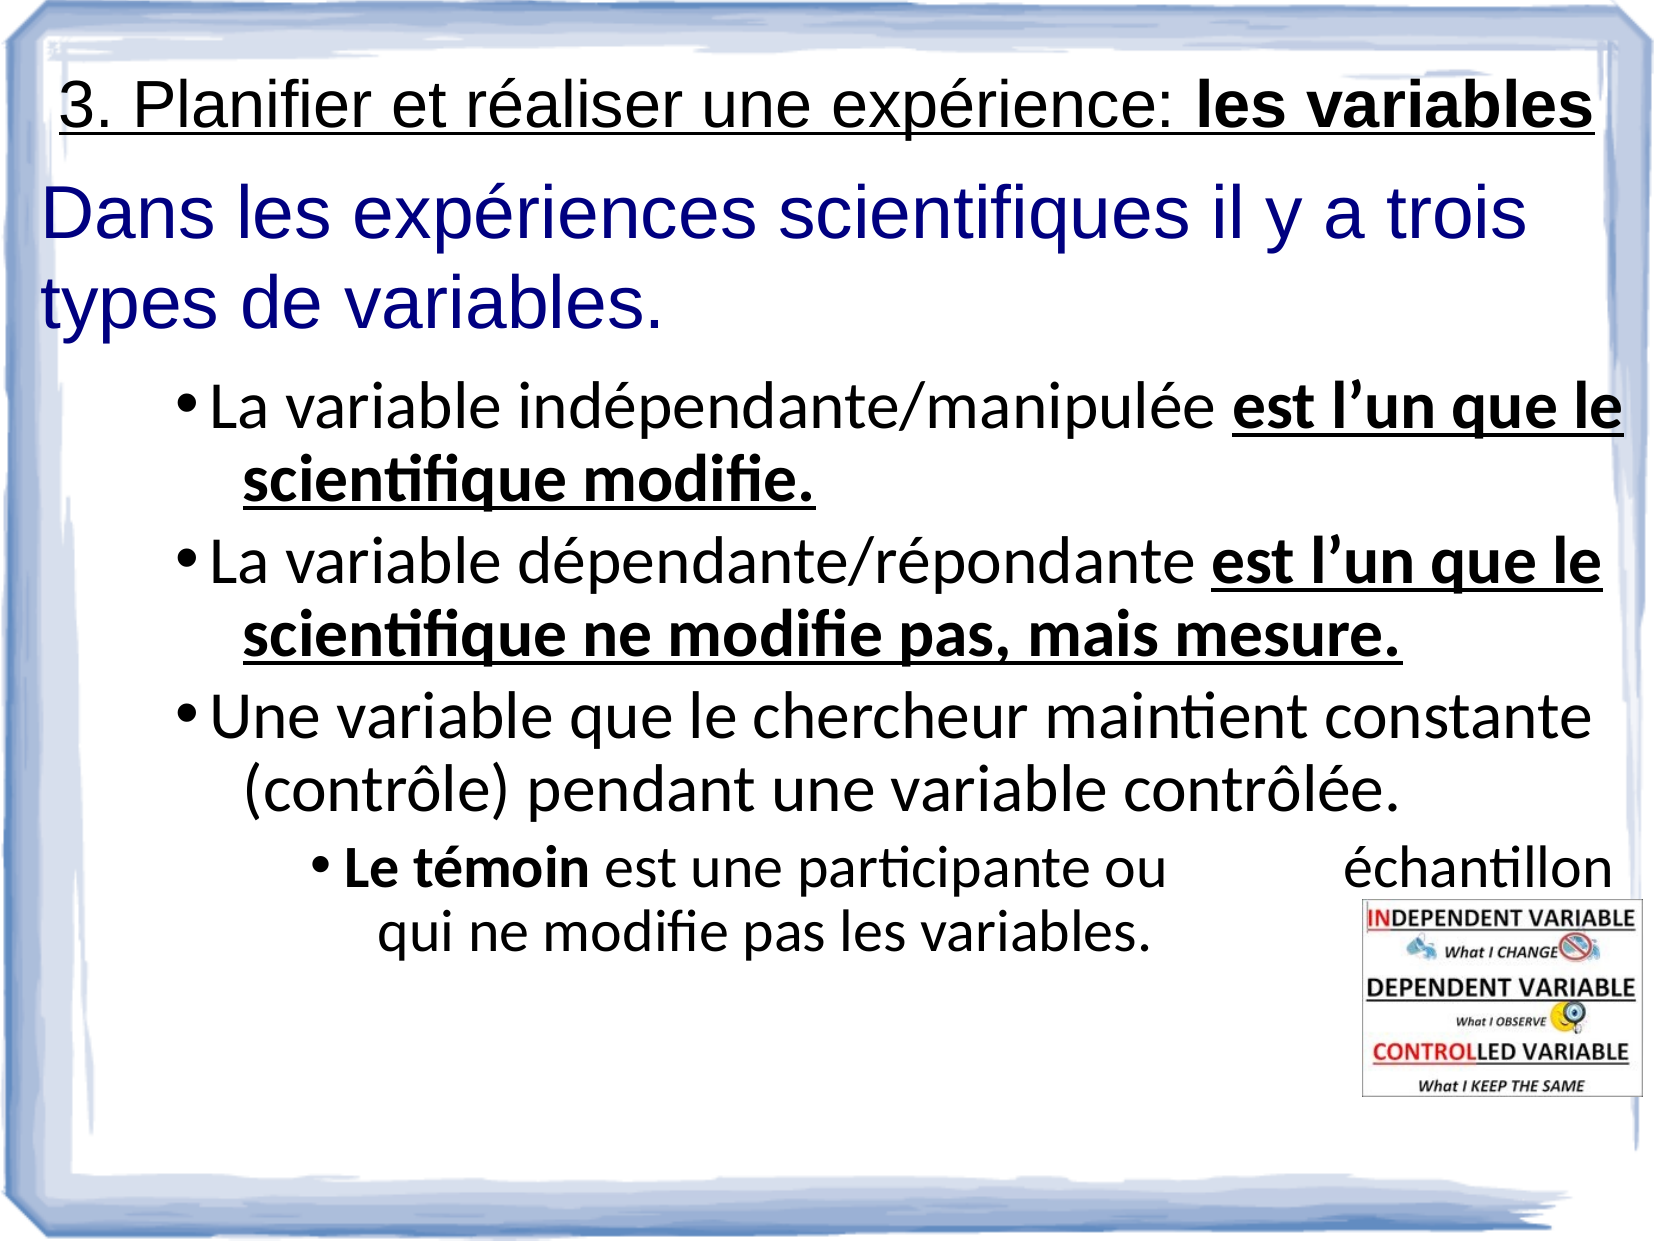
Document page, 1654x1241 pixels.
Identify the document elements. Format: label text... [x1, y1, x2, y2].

title 3. Planifier et réaliser une expérience: les variables [40, 0, 1614, 163]
picture [1362, 899, 1643, 1097]
list Dans les expériences scientifiques il y a trois types de variables. La variable indépendante/manipulée est l’un que le scientifique modifie. La variable dépendante/répondante est l’un que le scientifique ne modifie pas, mais mesure. Une variable que le chercheur maintient constante (contrôle) pendant une variable contrôlée. Le témoin est une participante ou échantillon qui ne modifie pas les variables. [40, 163, 1643, 983]
